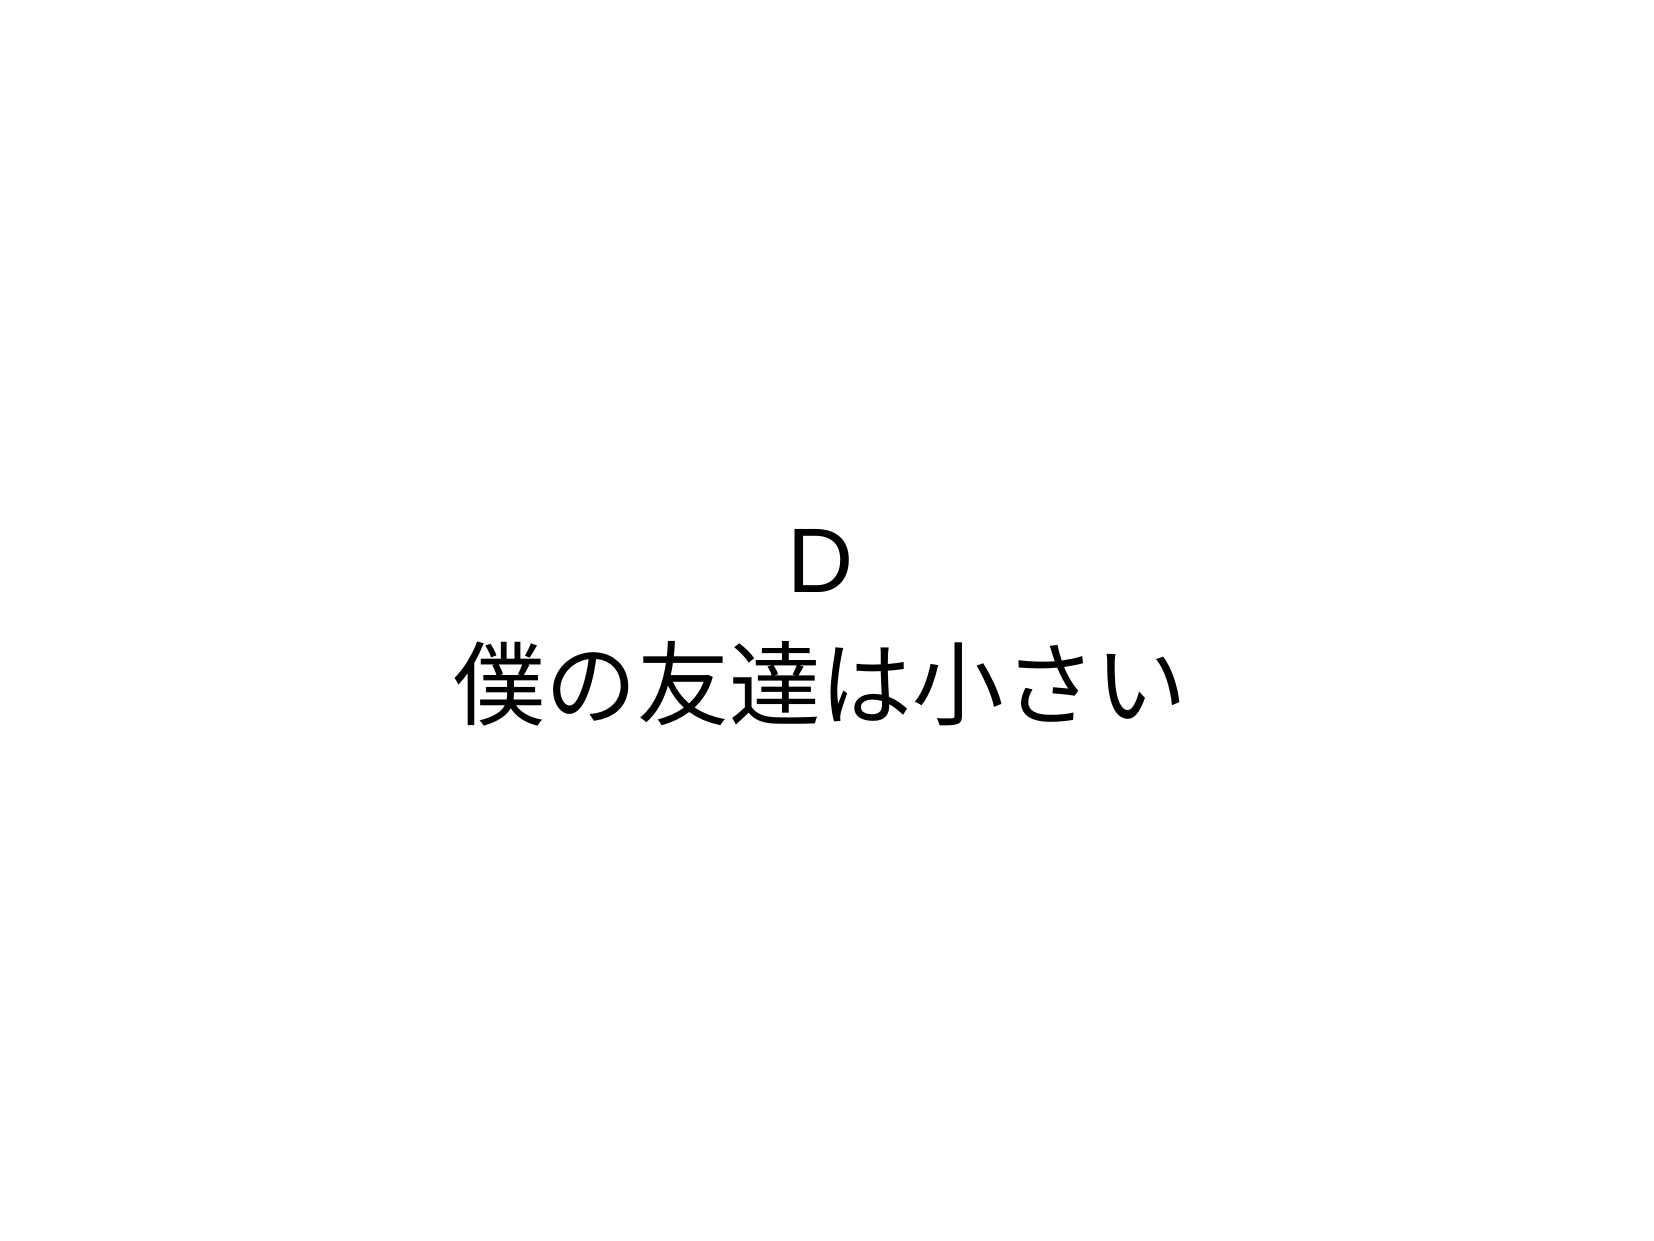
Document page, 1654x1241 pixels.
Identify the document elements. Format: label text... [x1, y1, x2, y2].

title D 僕の友達は小さい [76, 530, 1565, 725]
